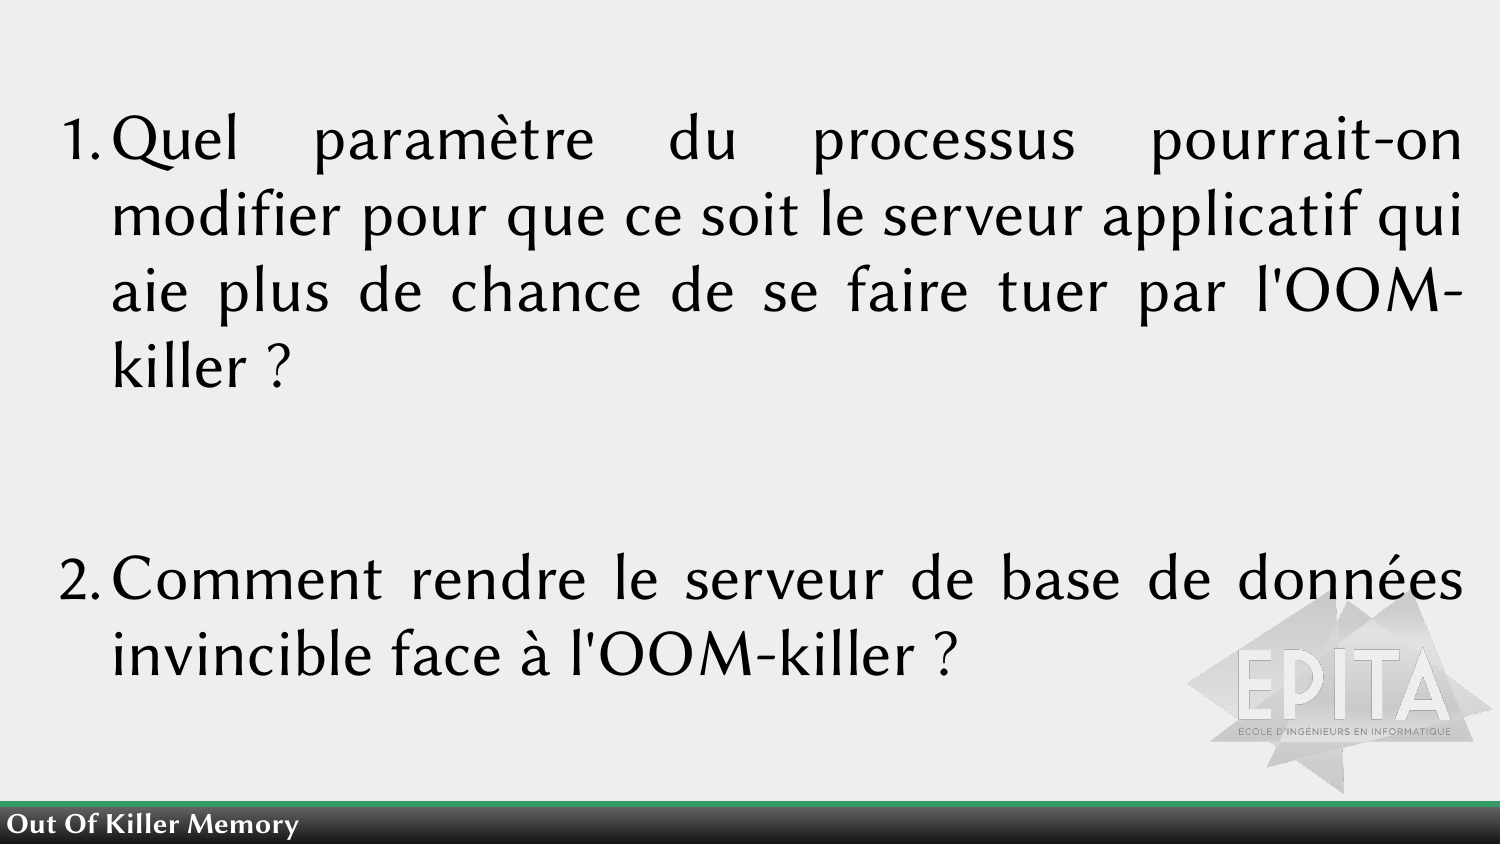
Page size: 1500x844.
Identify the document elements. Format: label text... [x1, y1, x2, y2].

title Out Of Killer Memory [5, 801, 1075, 844]
list Quel paramètre du processus pourrait-on modifier pour que ce soit le serveur applicatif qui aie plus de chance de se faire tuer par l'OOM-killer ? Comment rendre le serveur de base de données invincible face à l'OOM-killer ? [33, 23, 1467, 768]
picture [1187, 587, 1492, 794]
